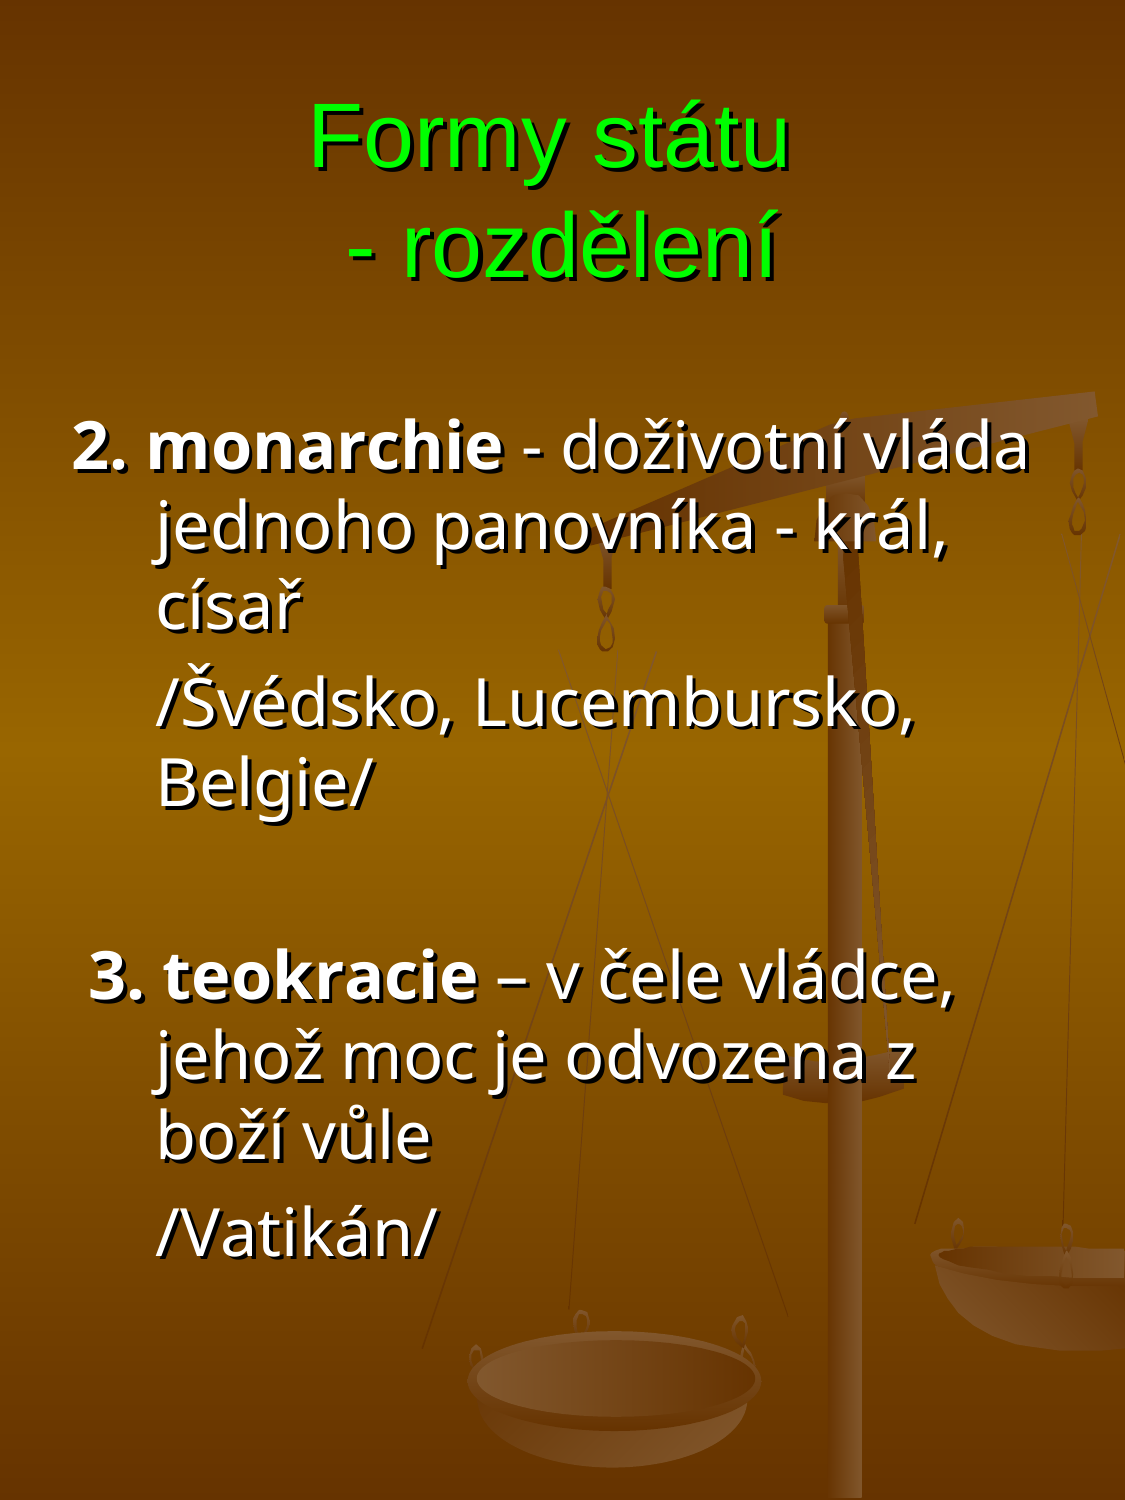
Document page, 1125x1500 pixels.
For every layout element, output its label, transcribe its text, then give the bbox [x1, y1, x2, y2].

list 2. monarchie - doživotní vláda jednoho panovníka - král, císař /Švédsko, Lucembursko, Belgie/ 3. teokracie – v čele vládce, jehož moc je odvozena z boží vůle /Vatikán/ [56, 395, 1069, 1374]
title Formy státu - rozdělení [56, 60, 1069, 311]
